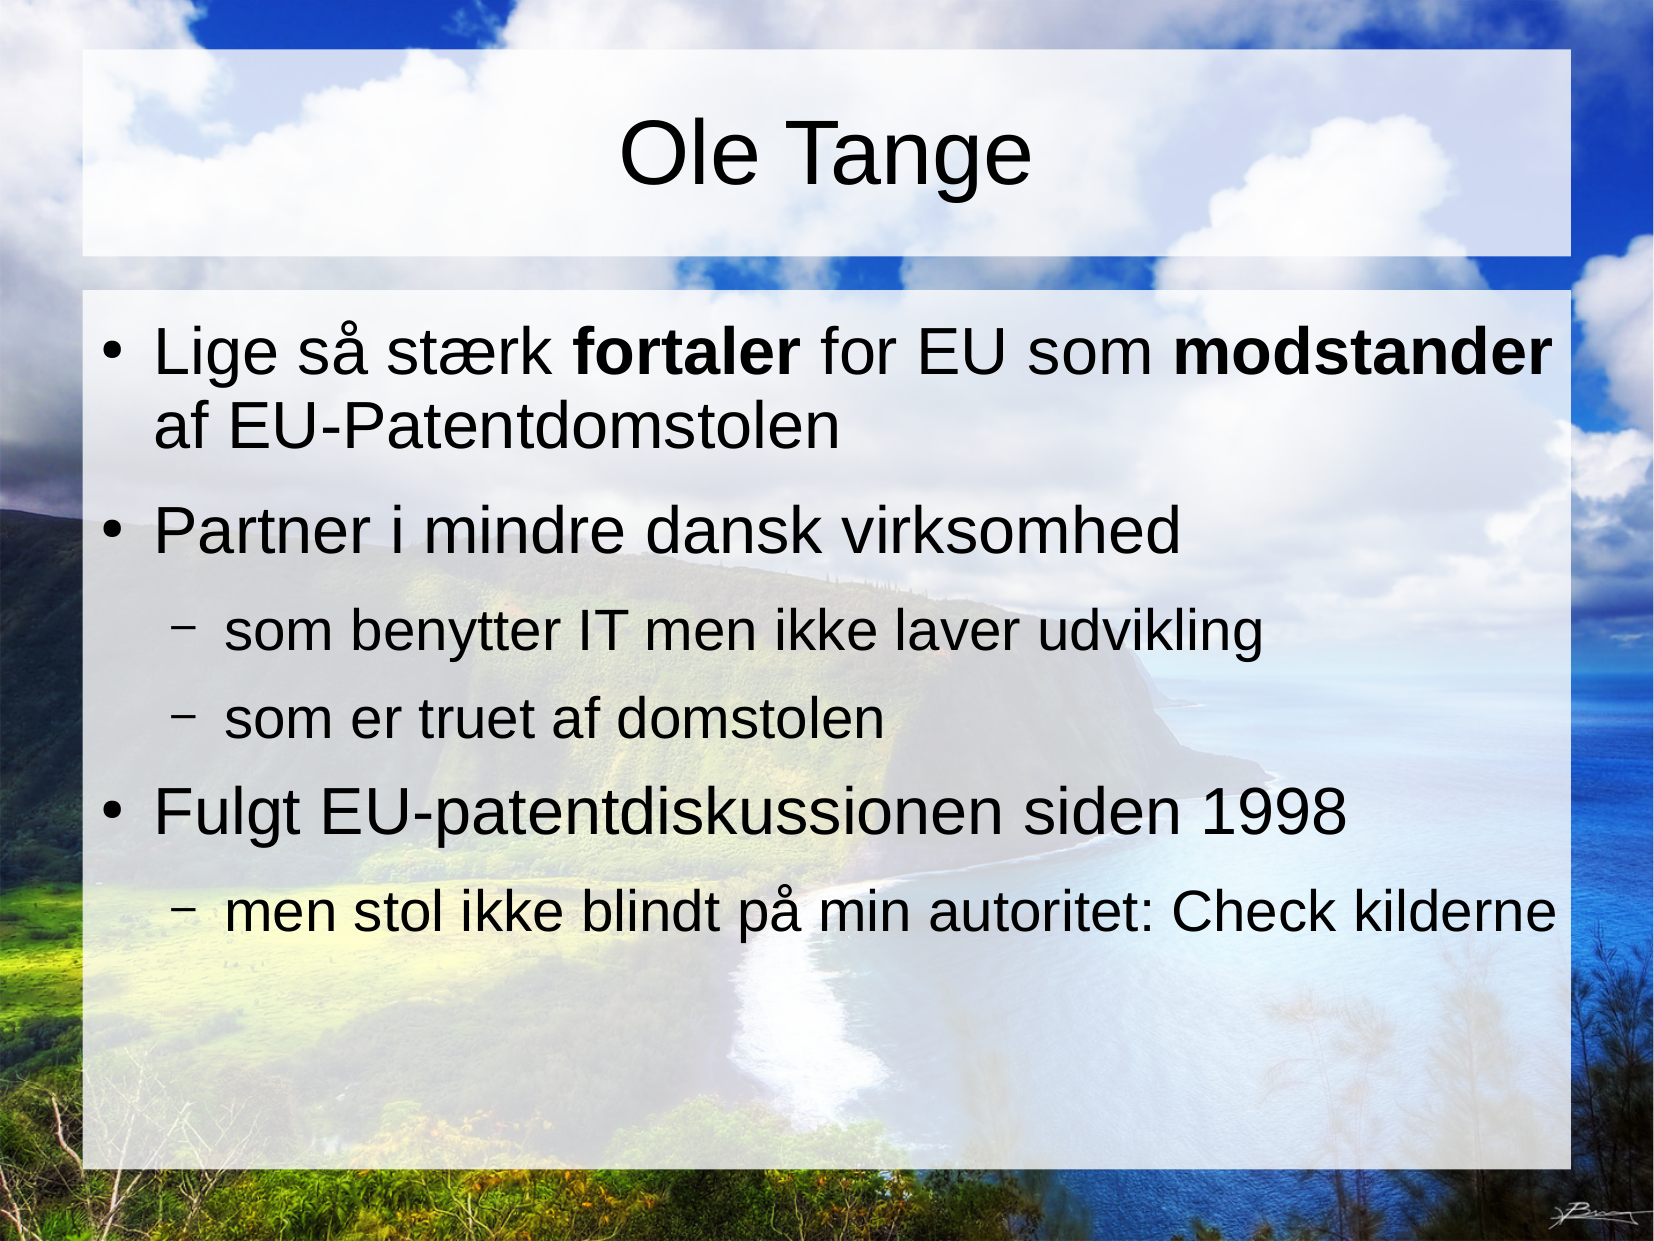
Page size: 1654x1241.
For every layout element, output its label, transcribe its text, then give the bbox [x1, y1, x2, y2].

list Lige så stærk fortaler for EU som modstander af EU-Patentdomstolen Partner i mindre dansk virksomhed som benytter IT men ikke laver udvikling som er truet af domstolen Fulgt EU-patentdiskussionen siden 1998 men stol ikke blindt på min autoritet: Check kilderne [82, 290, 1571, 1170]
title Ole Tange [82, 49, 1571, 257]
picture [0, 0, 1654, 1241]
